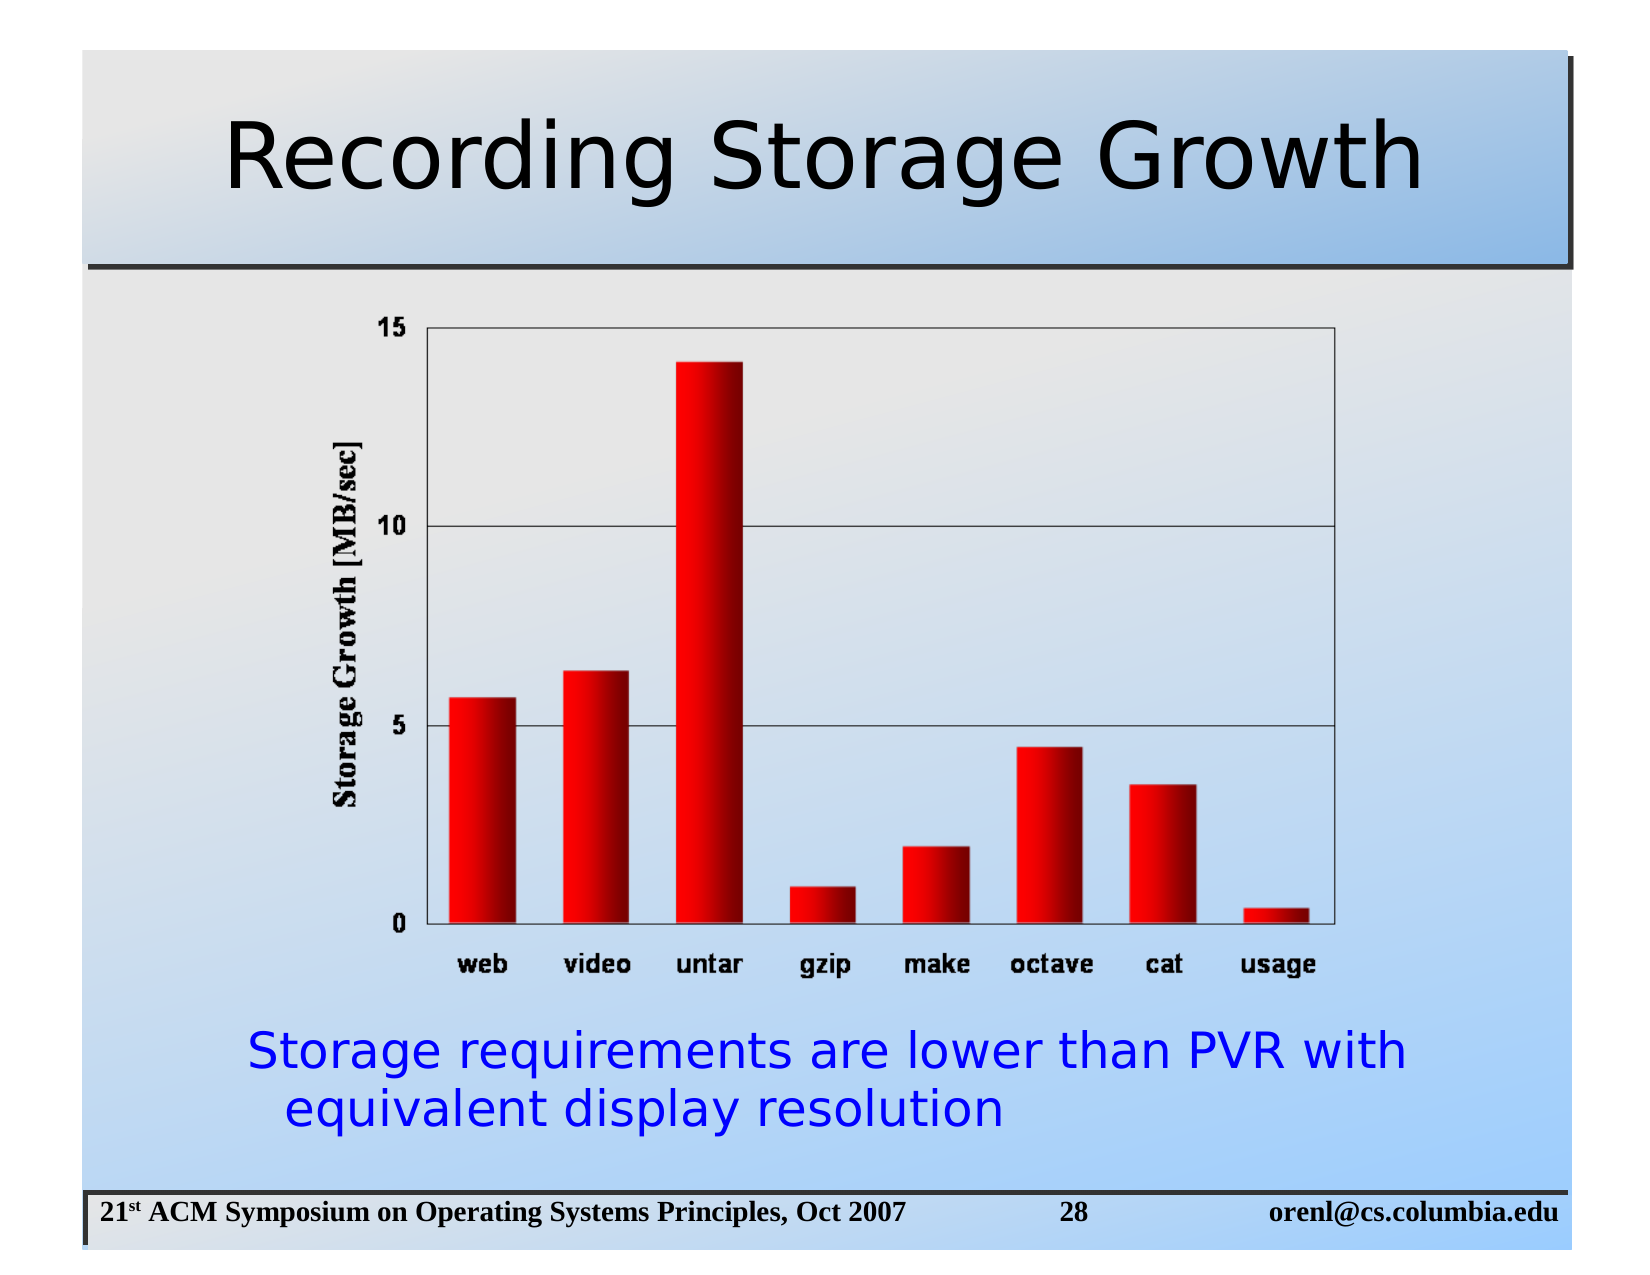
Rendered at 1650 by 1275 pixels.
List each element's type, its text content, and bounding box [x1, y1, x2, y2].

list Storage requirements are lower than PVR with equivalent display resolution [153, 1006, 1613, 1138]
title Recording Storage Growth [82, 50, 1568, 264]
picture [270, 294, 1345, 1012]
